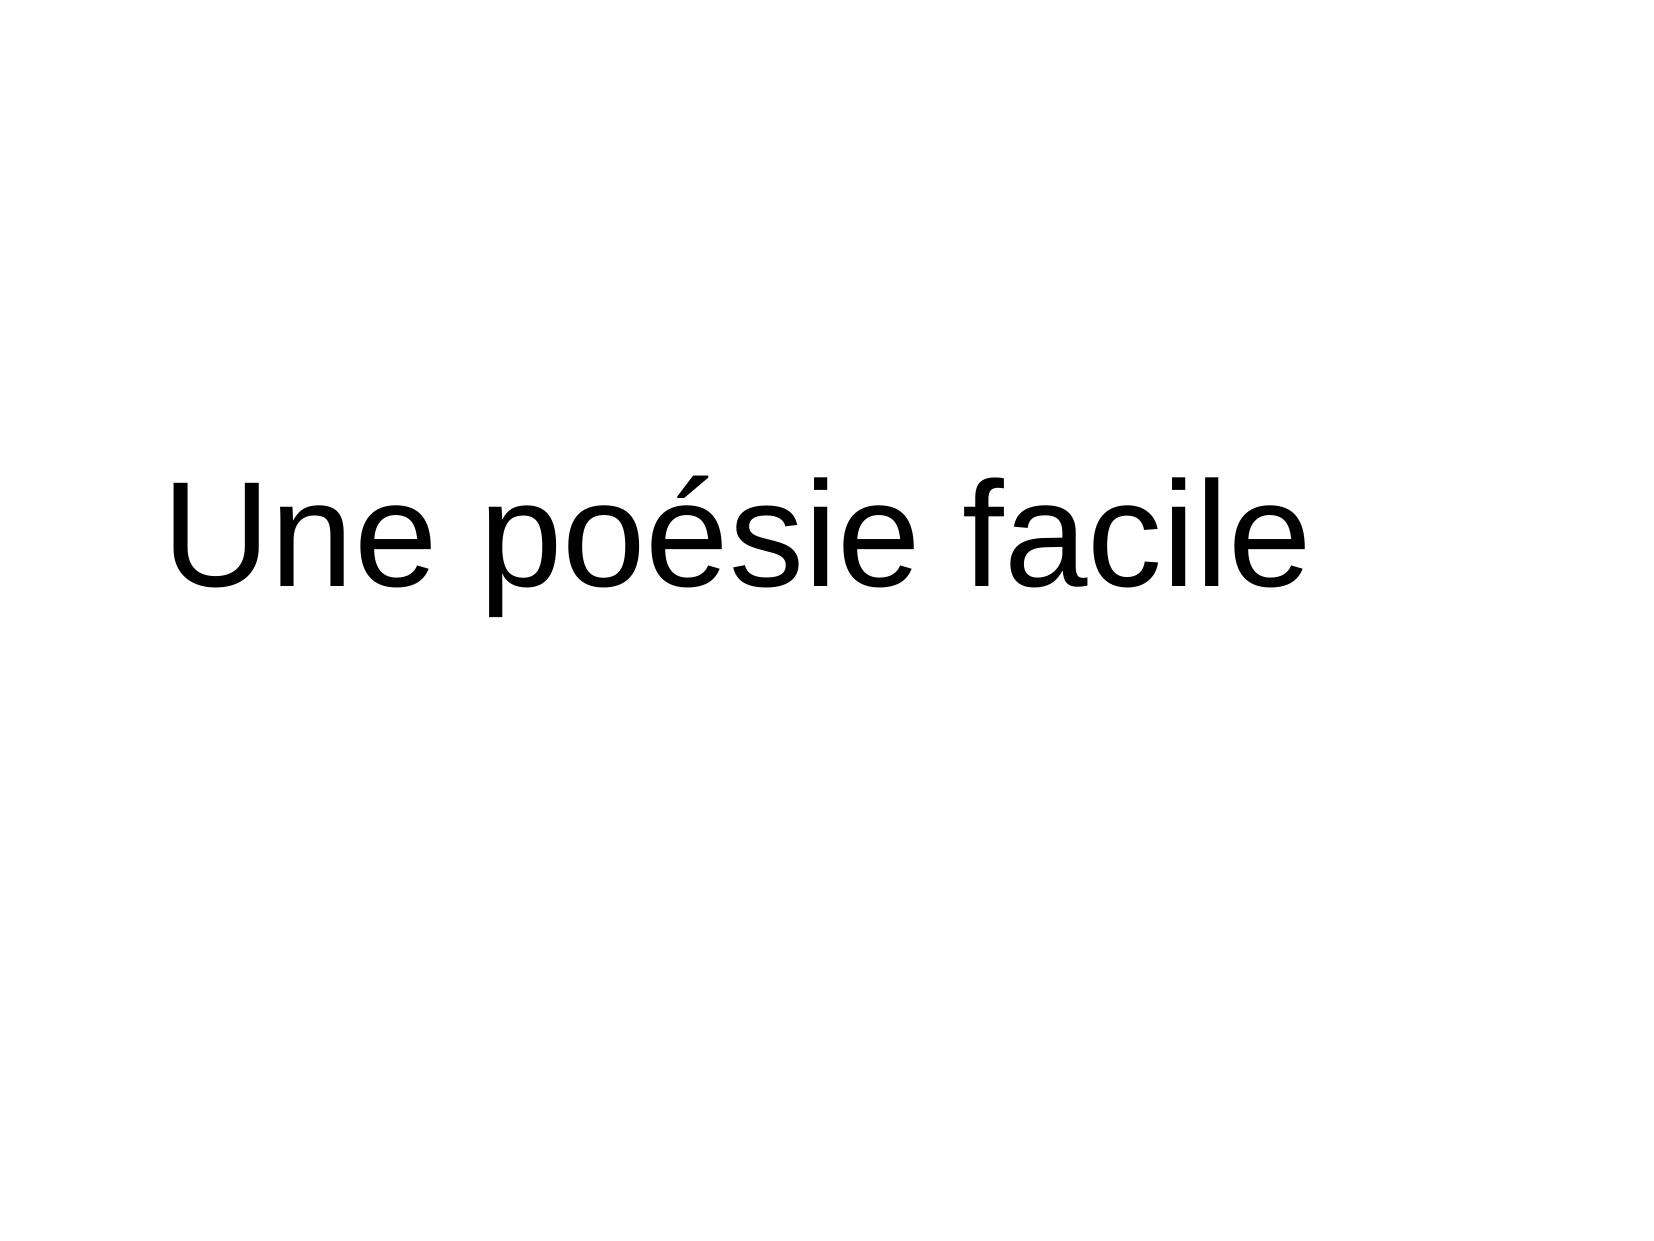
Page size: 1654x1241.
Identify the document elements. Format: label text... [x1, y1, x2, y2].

text_box Une poésie facile [147, 442, 1359, 626]
